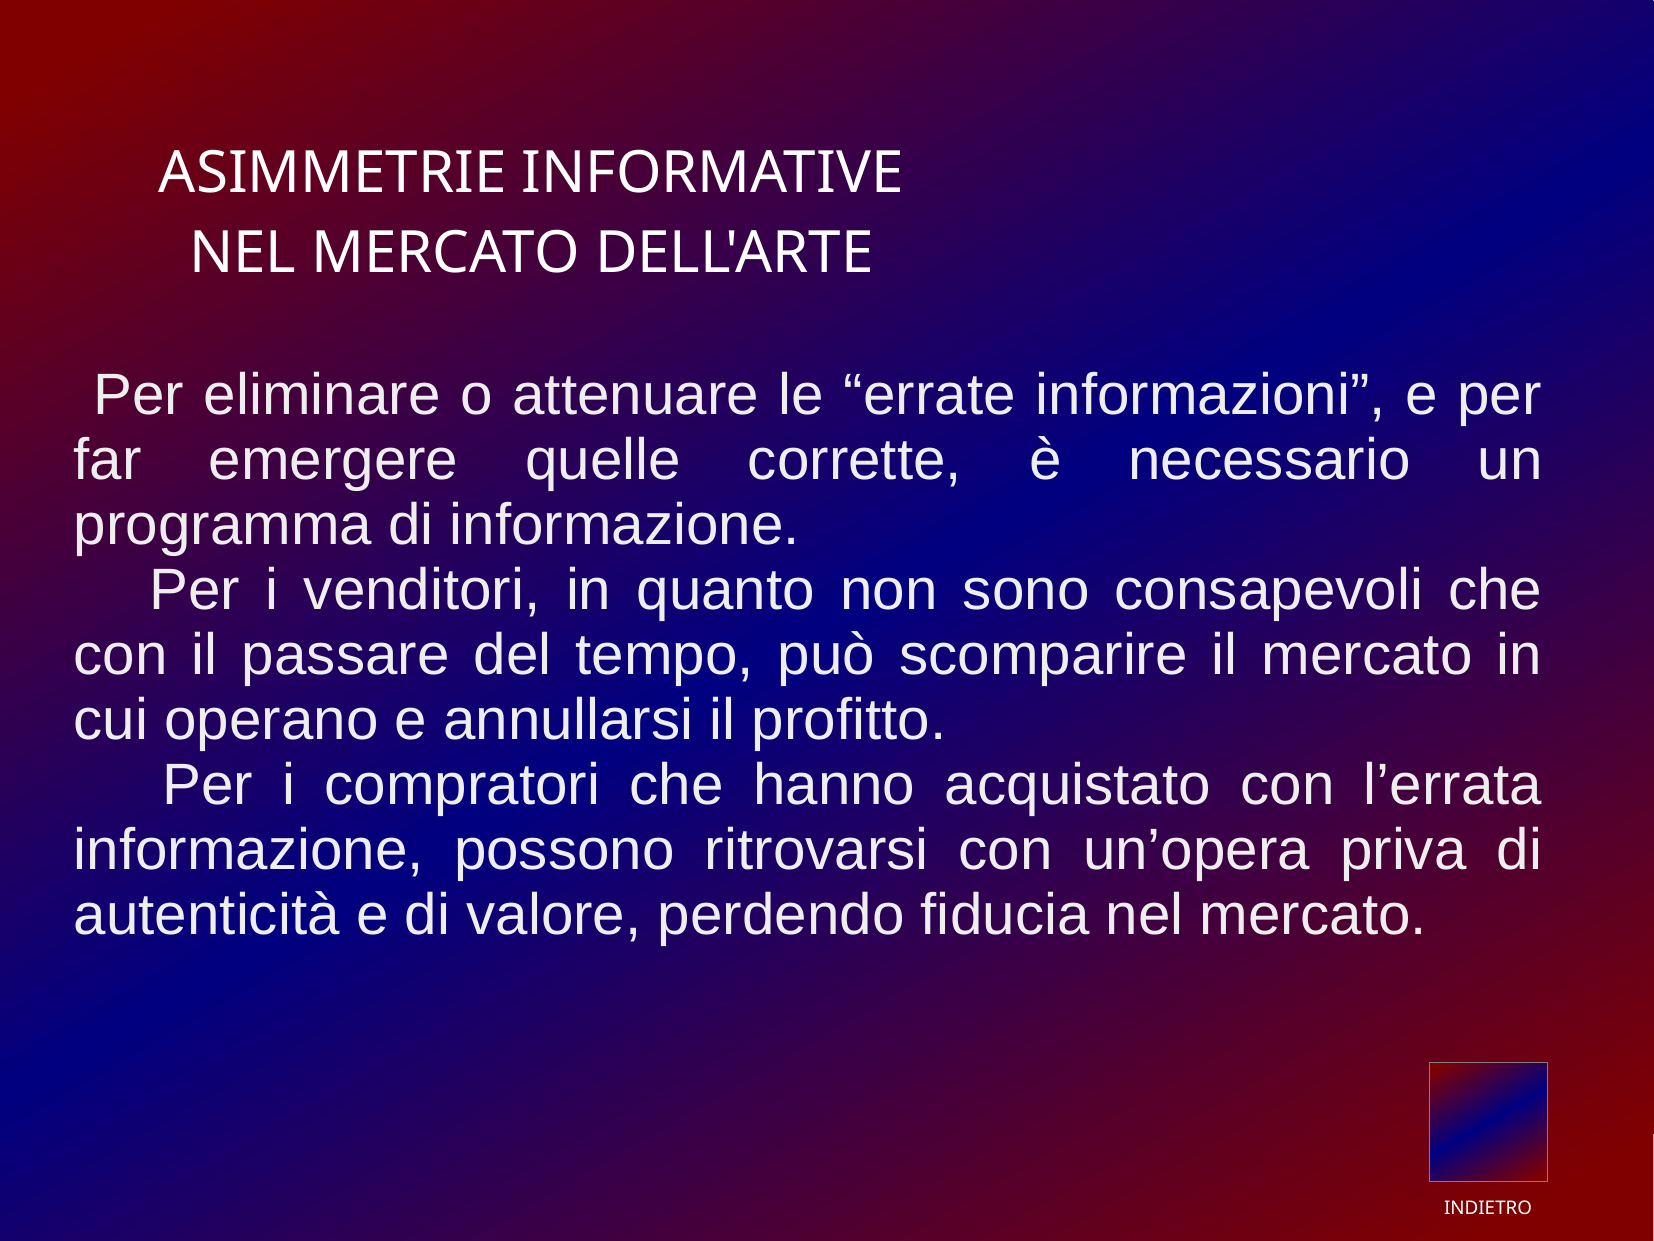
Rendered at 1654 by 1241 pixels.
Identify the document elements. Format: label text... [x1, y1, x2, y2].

text_box [165, 1039, 1300, 1111]
text_box INDIETRO [1417, 1187, 1560, 1241]
text_box Per eliminare o attenuare le “errate informazioni”, e per far emergere quelle corrette, è necessario un programma di informazione. Per i venditori, in quanto non sono consapevoli che con il passare del tempo, può scomparire il mercato in cui operano e annullarsi il profitto. Per i compratori che hanno acquistato con l’errata informazione, possono ritrovarsi con un’opera priva di autenticità e di valore, perdendo fiducia nel mercato. [59, 354, 1560, 953]
text_box ASIMMETRIE INFORMATIVE NEL MERCATO DELL'ARTE [94, 123, 969, 291]
text_box [1429, 1062, 1548, 1182]
